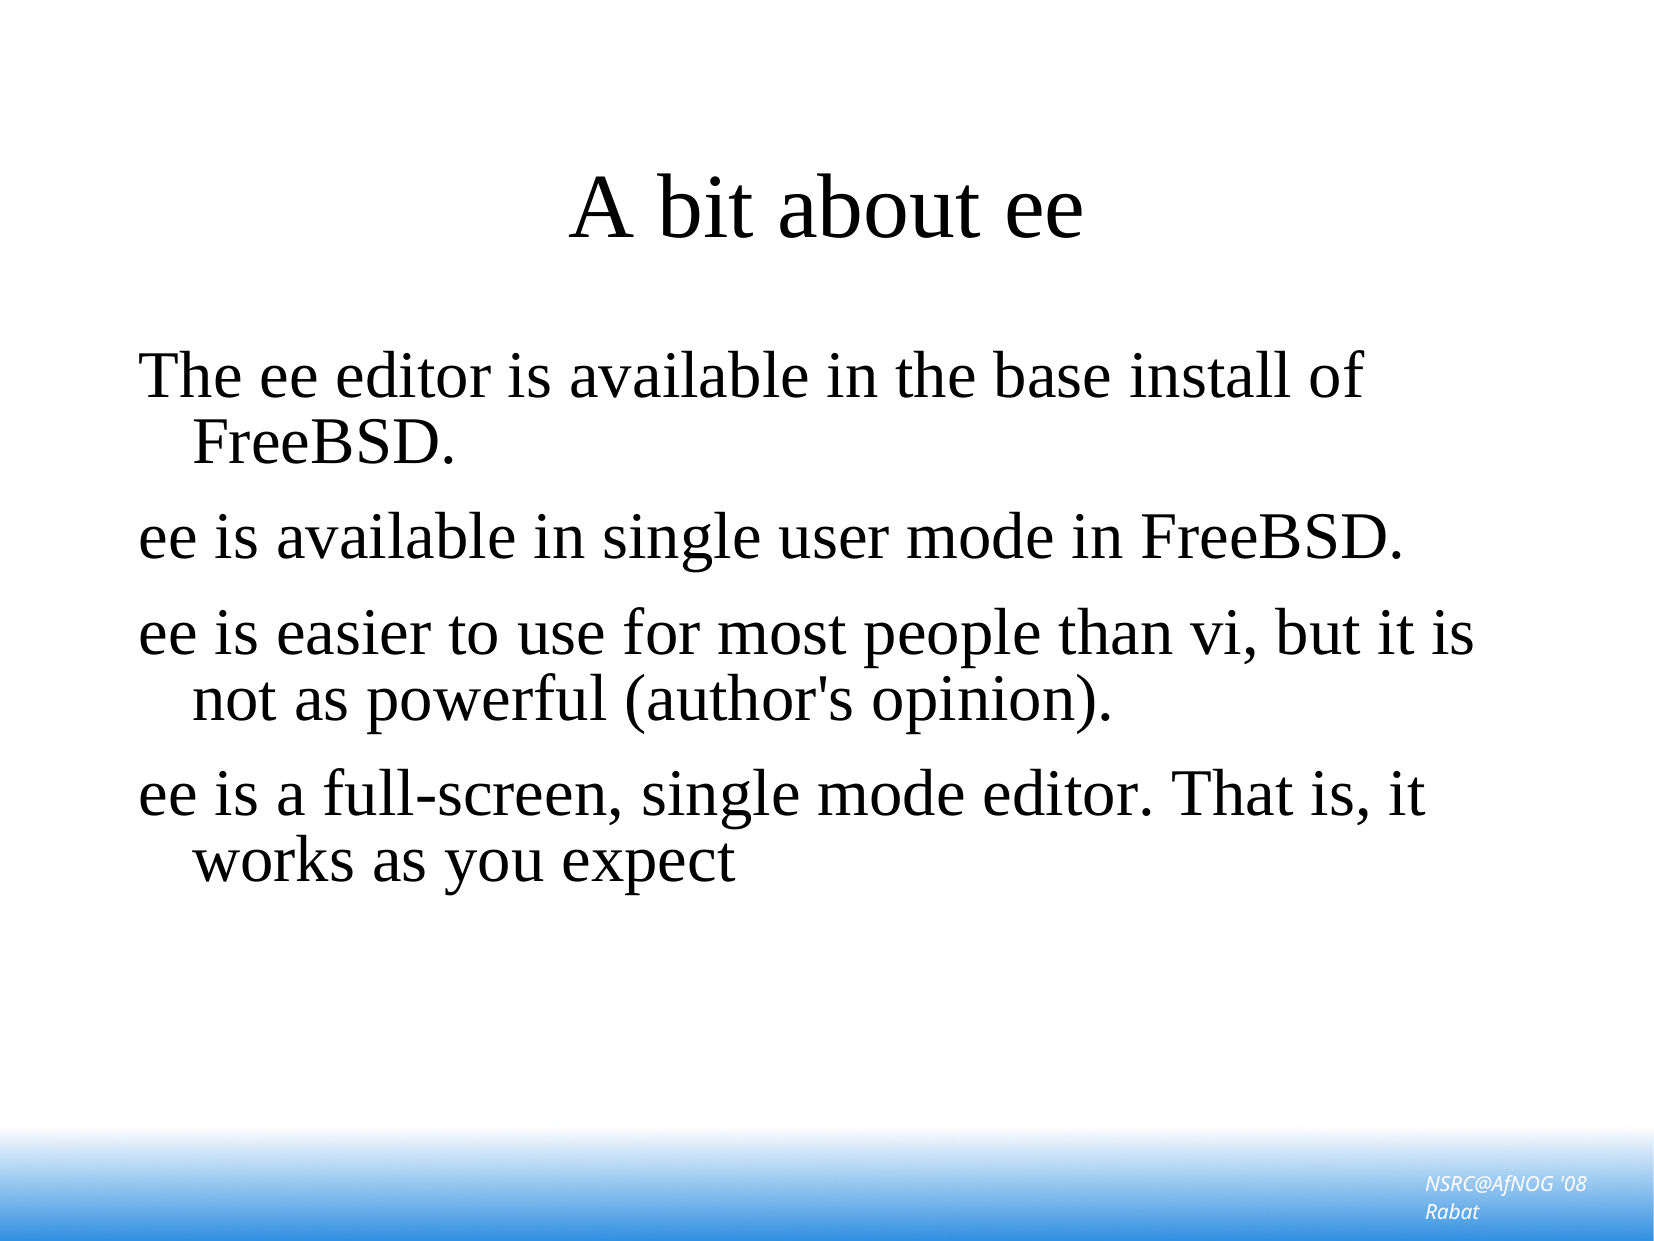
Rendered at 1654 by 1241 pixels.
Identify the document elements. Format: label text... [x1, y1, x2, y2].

title A bit about ee [121, 102, 1534, 311]
list The ee editor is available in the base install of FreeBSD. ee is available in single user mode in FreeBSD. ee is easier to use for most people than vi, but it is not as powerful (author's opinion). ee is a full-screen, single mode editor. That is, it works as you expect [121, 344, 1534, 1135]
picture [0, 1124, 1654, 1241]
